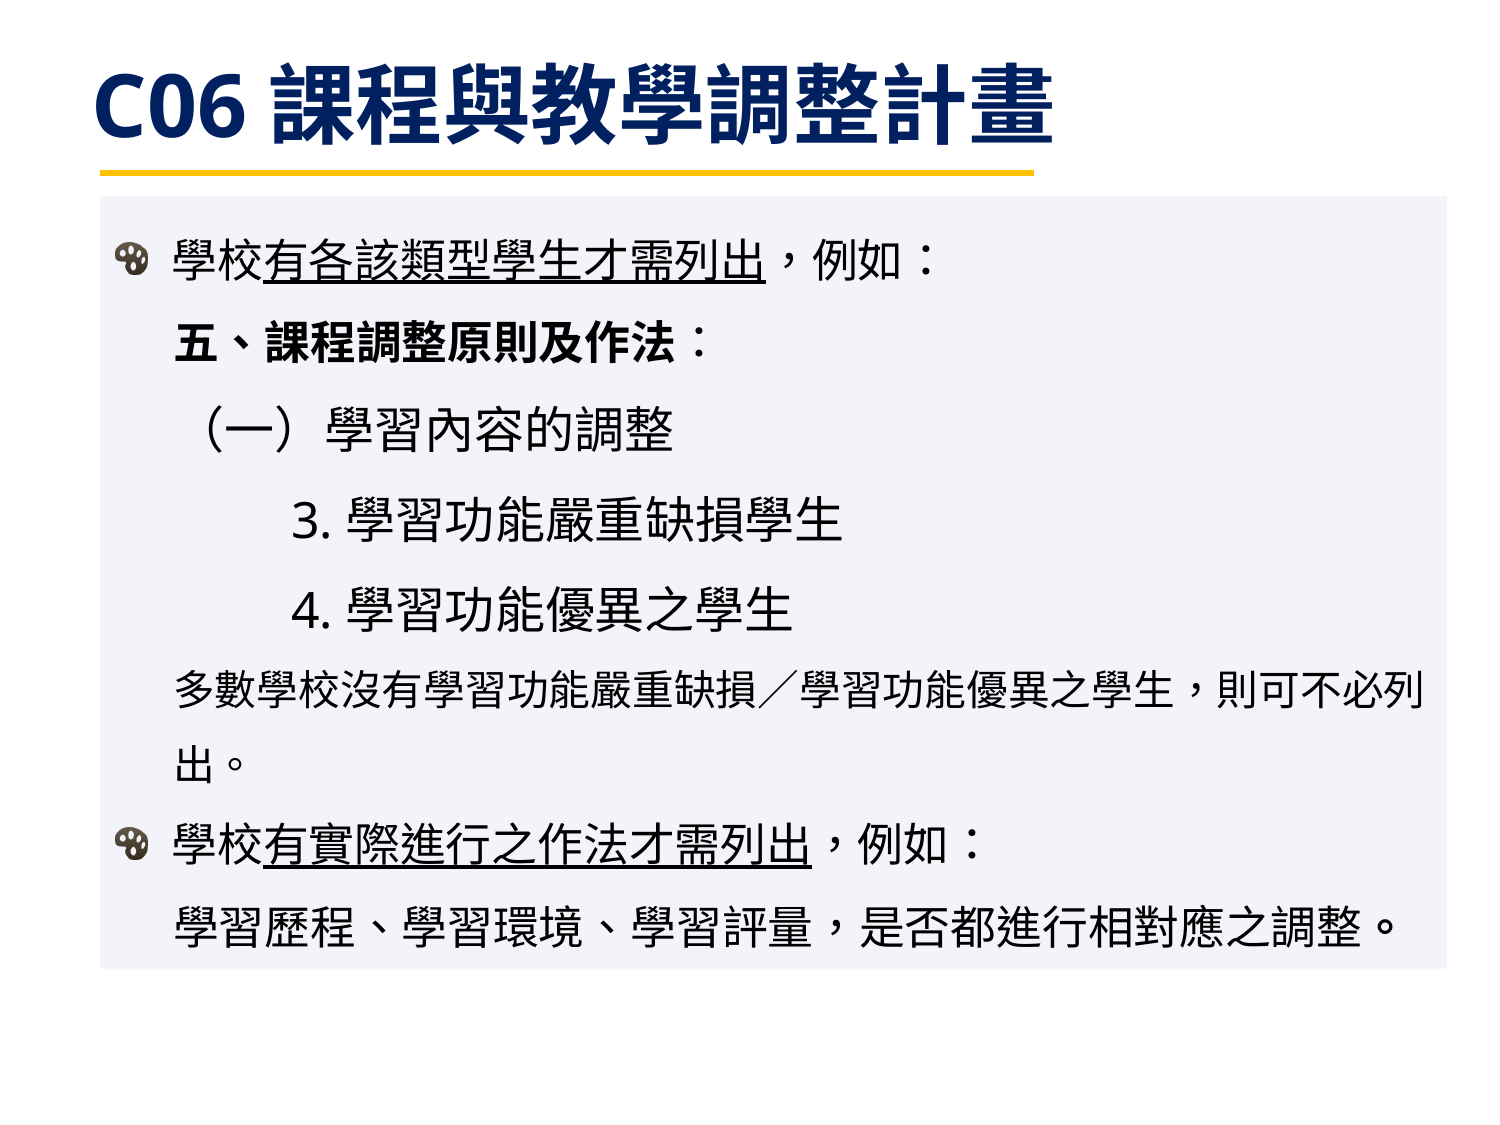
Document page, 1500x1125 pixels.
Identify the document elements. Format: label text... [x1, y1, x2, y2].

text_box C06課程與教學調整計畫 [76, 42, 1067, 164]
text_box 學校有各該類型學生才需列出，例如： 五、課程調整原則及作法： （一）學習內容的調整 3.學習功能嚴重缺損學生 4.學習功能優異之學生 多數學校沒有學習功能嚴重缺損／學習功能優異之學生，則可不必列出。 學校有實際進行之作法才需列出，例如： 學習歷程、學習環境、學習評量，是否都進行相對應之調整。 [100, 196, 1447, 969]
